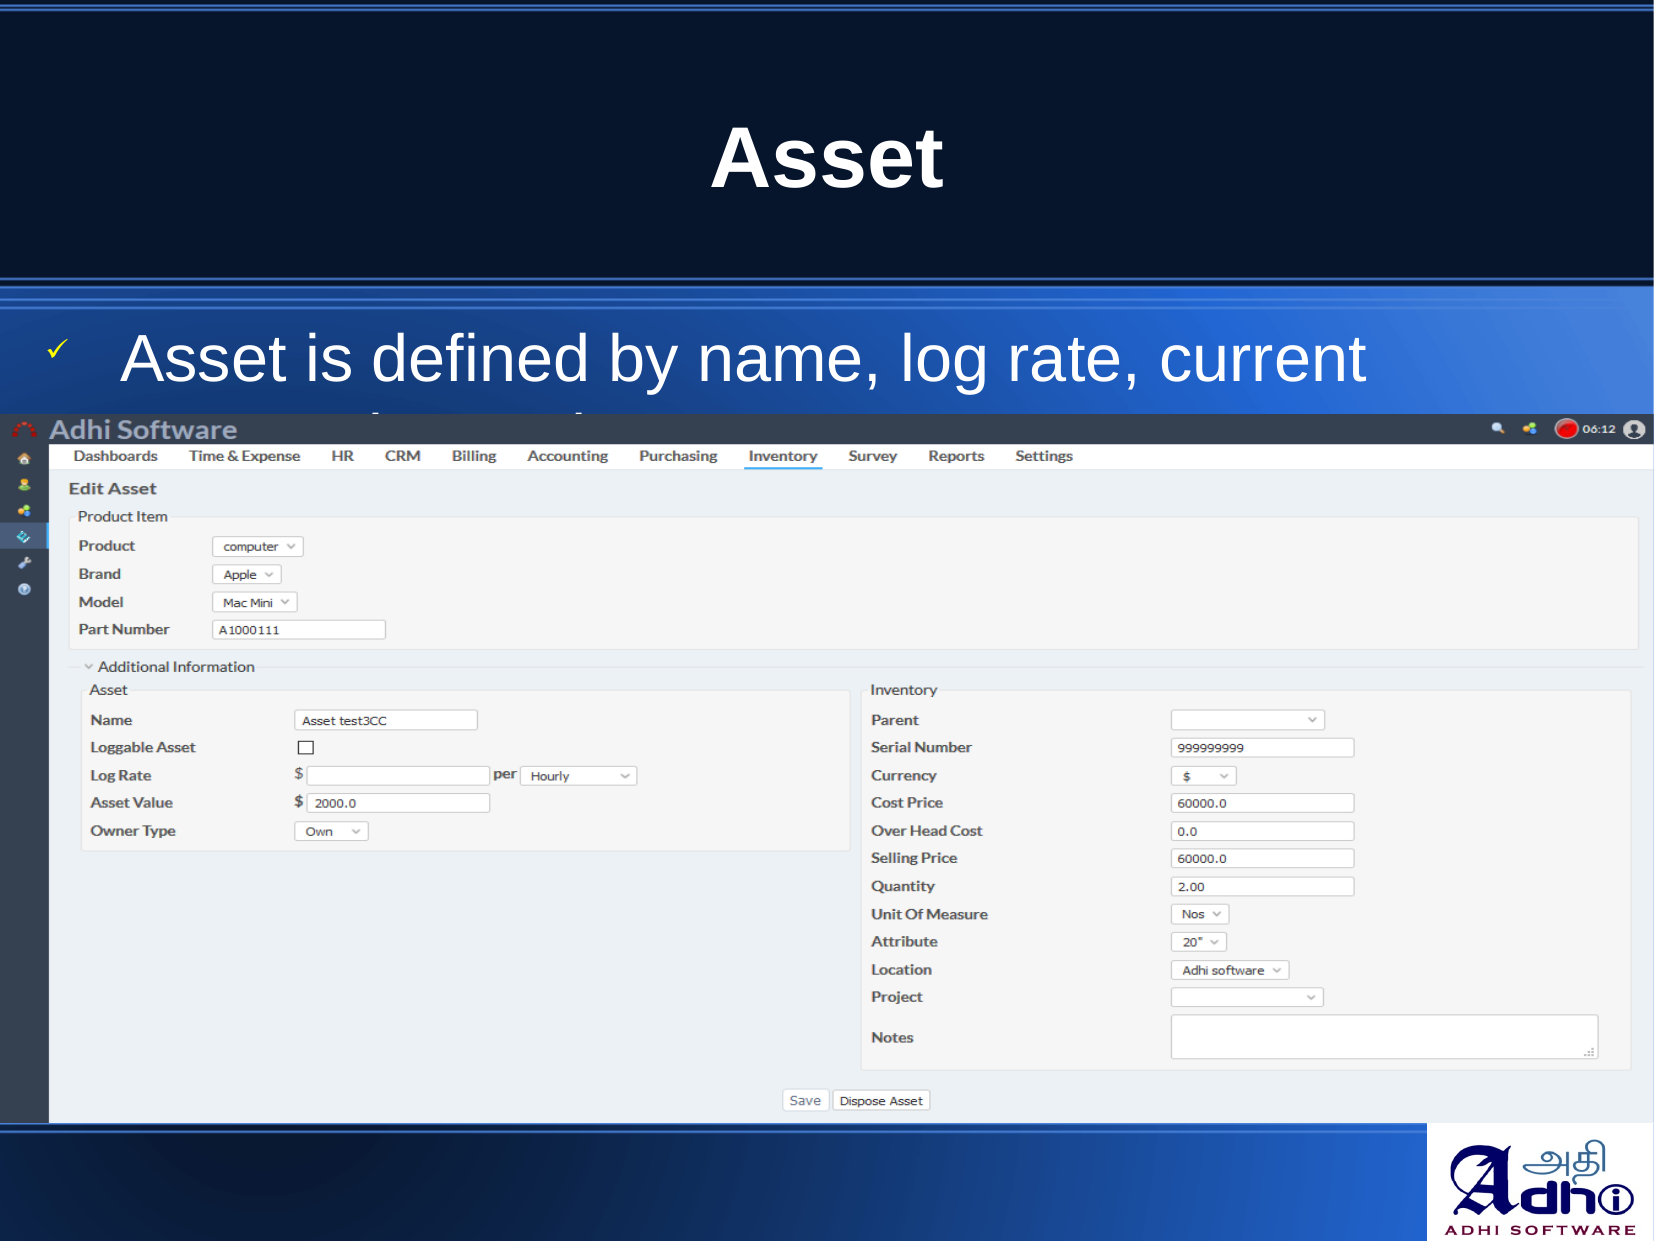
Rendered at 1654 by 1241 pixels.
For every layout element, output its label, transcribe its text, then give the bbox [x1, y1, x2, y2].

picture [0, 0, 1654, 1241]
title Asset [82, 49, 1571, 257]
list Asset is defined by name, log rate, current asset value and asset type. [45, 315, 1534, 414]
